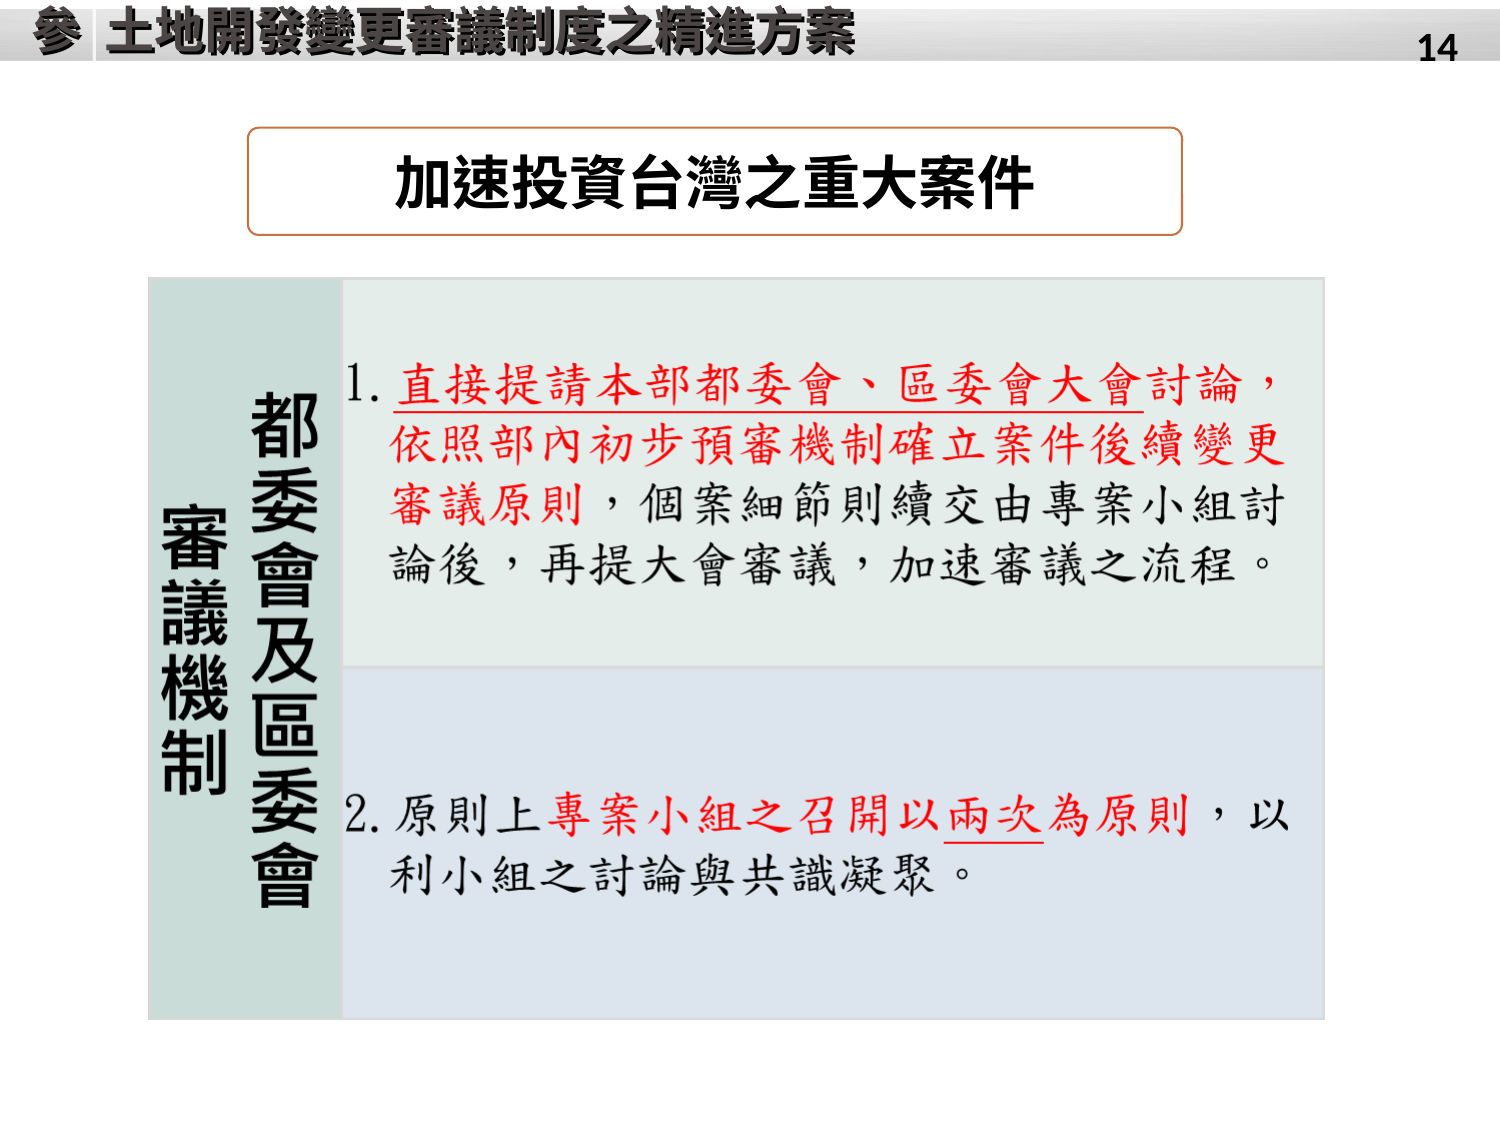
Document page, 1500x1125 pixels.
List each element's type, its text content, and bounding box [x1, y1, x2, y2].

picture [106, 277, 1325, 1021]
text_box 14 [1379, 12, 1495, 64]
text_box 加速投資台灣之重大案件 [250, 130, 1180, 232]
text_box 土地開發變更審議制度之精進方案 [90, 0, 1341, 65]
text_box 參 [16, 0, 90, 65]
